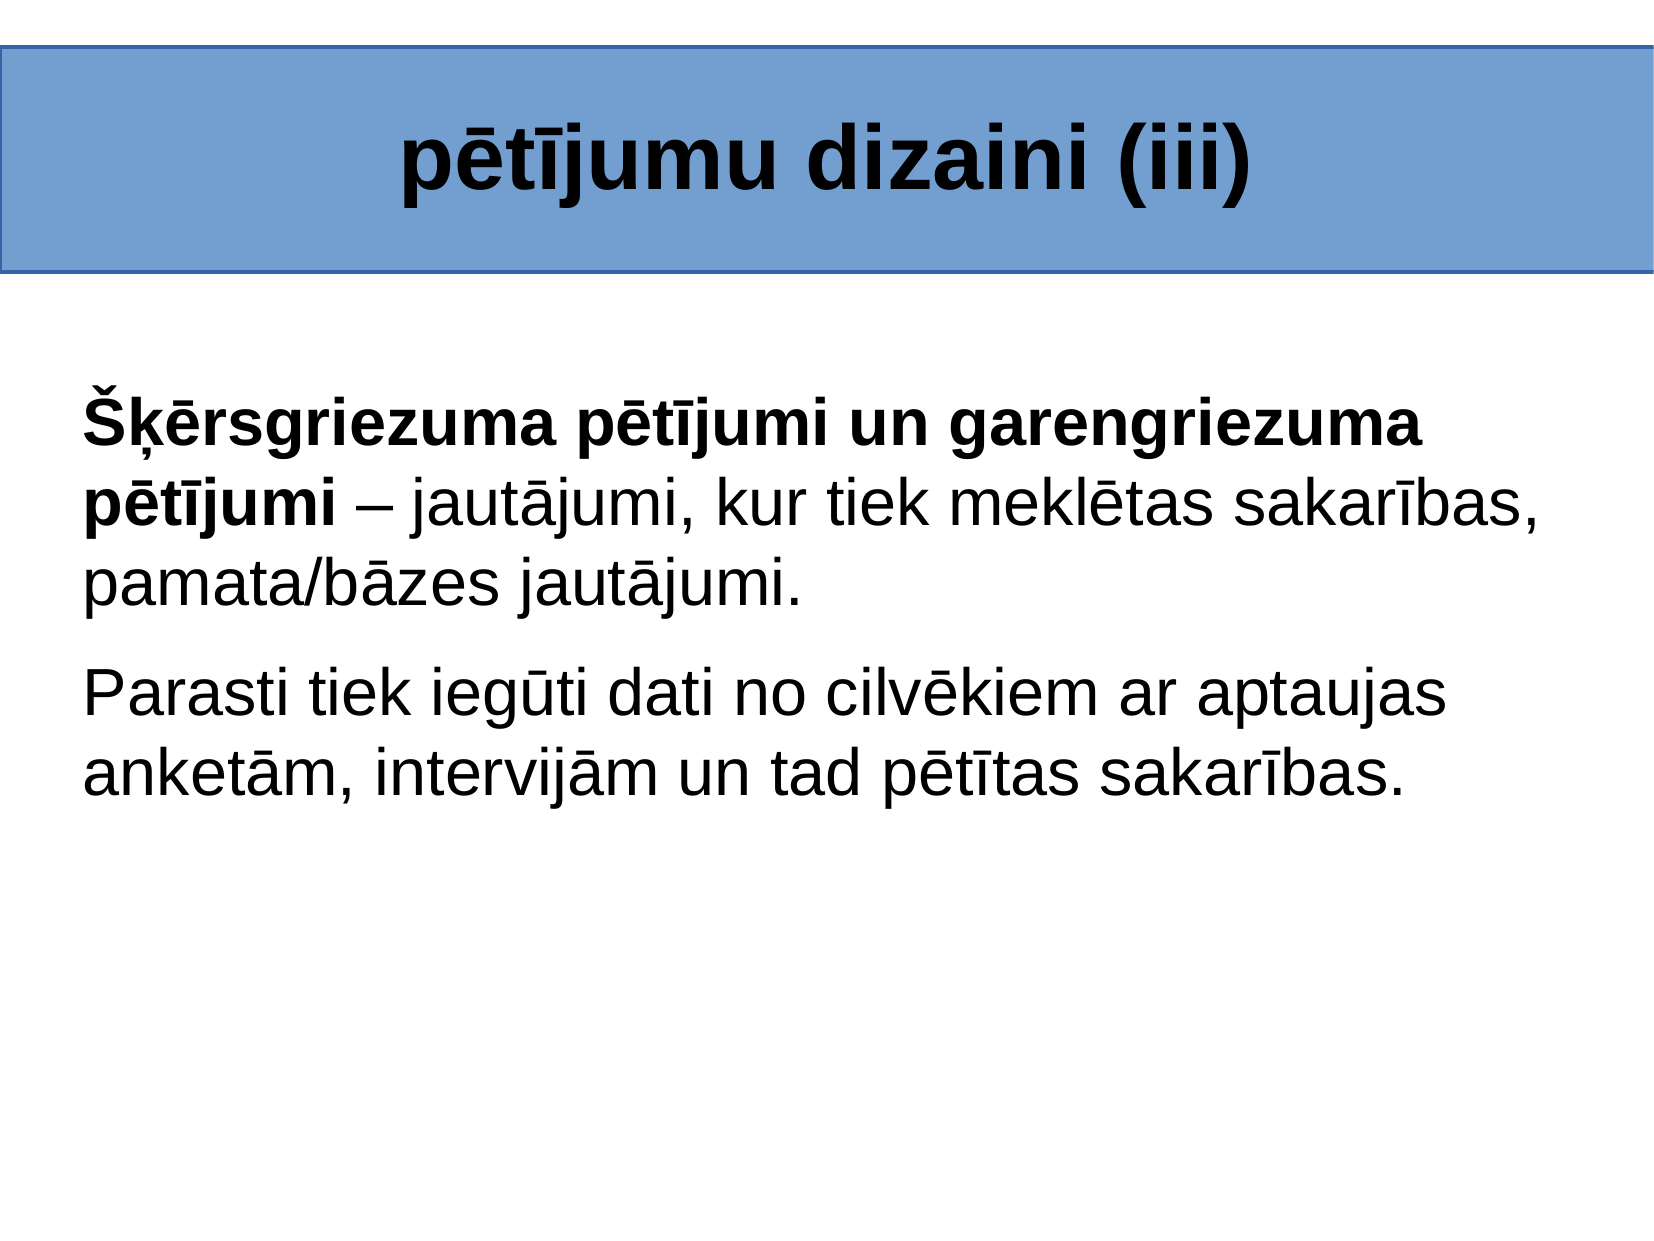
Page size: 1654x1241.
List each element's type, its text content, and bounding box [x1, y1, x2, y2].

text_box [0, 47, 1654, 272]
title pētījumu dizaini (iii) [82, 97, 1571, 209]
list Šķērsgriezuma pētījumi un garengriezuma pētījumi – jautājumi, kur tiek meklētas sakarības, pamata/bāzes jautājumi. Parasti tiek iegūti dati no cilvēkiem ar aptaujas anketām, intervijām un tad pētītas sakarības. [82, 378, 1619, 1099]
